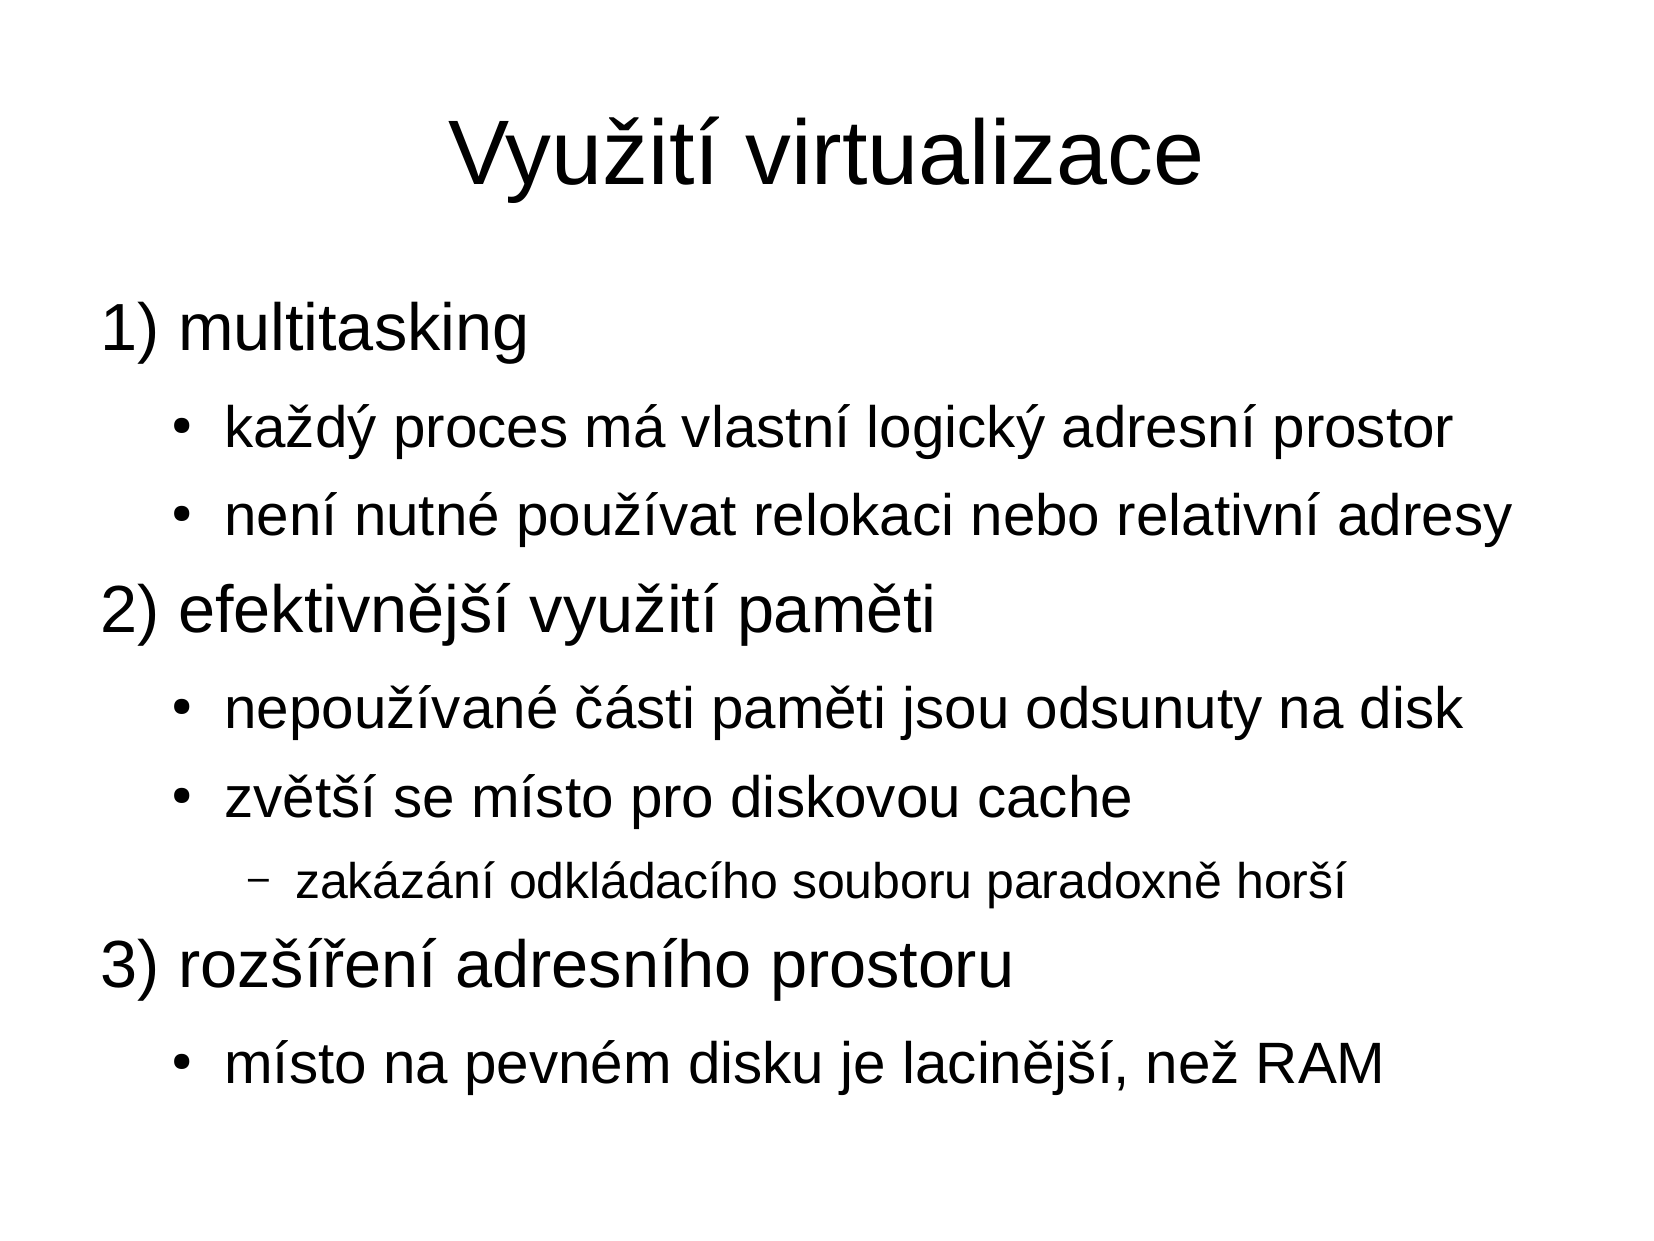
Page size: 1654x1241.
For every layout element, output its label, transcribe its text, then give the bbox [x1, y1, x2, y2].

title Využití virtualizace [82, 56, 1571, 250]
list multitasking každý proces má vlastní logický adresní prostor není nutné používat relokaci nebo relativní adresy efektivnější využití paměti nepoužívané části paměti jsou odsunuty na disk zvětší se místo pro diskovou cache zakázání odkládacího souboru paradoxně horší rozšíření adresního prostoru místo na pevném disku je lacinější, než RAM [82, 290, 1571, 1101]
